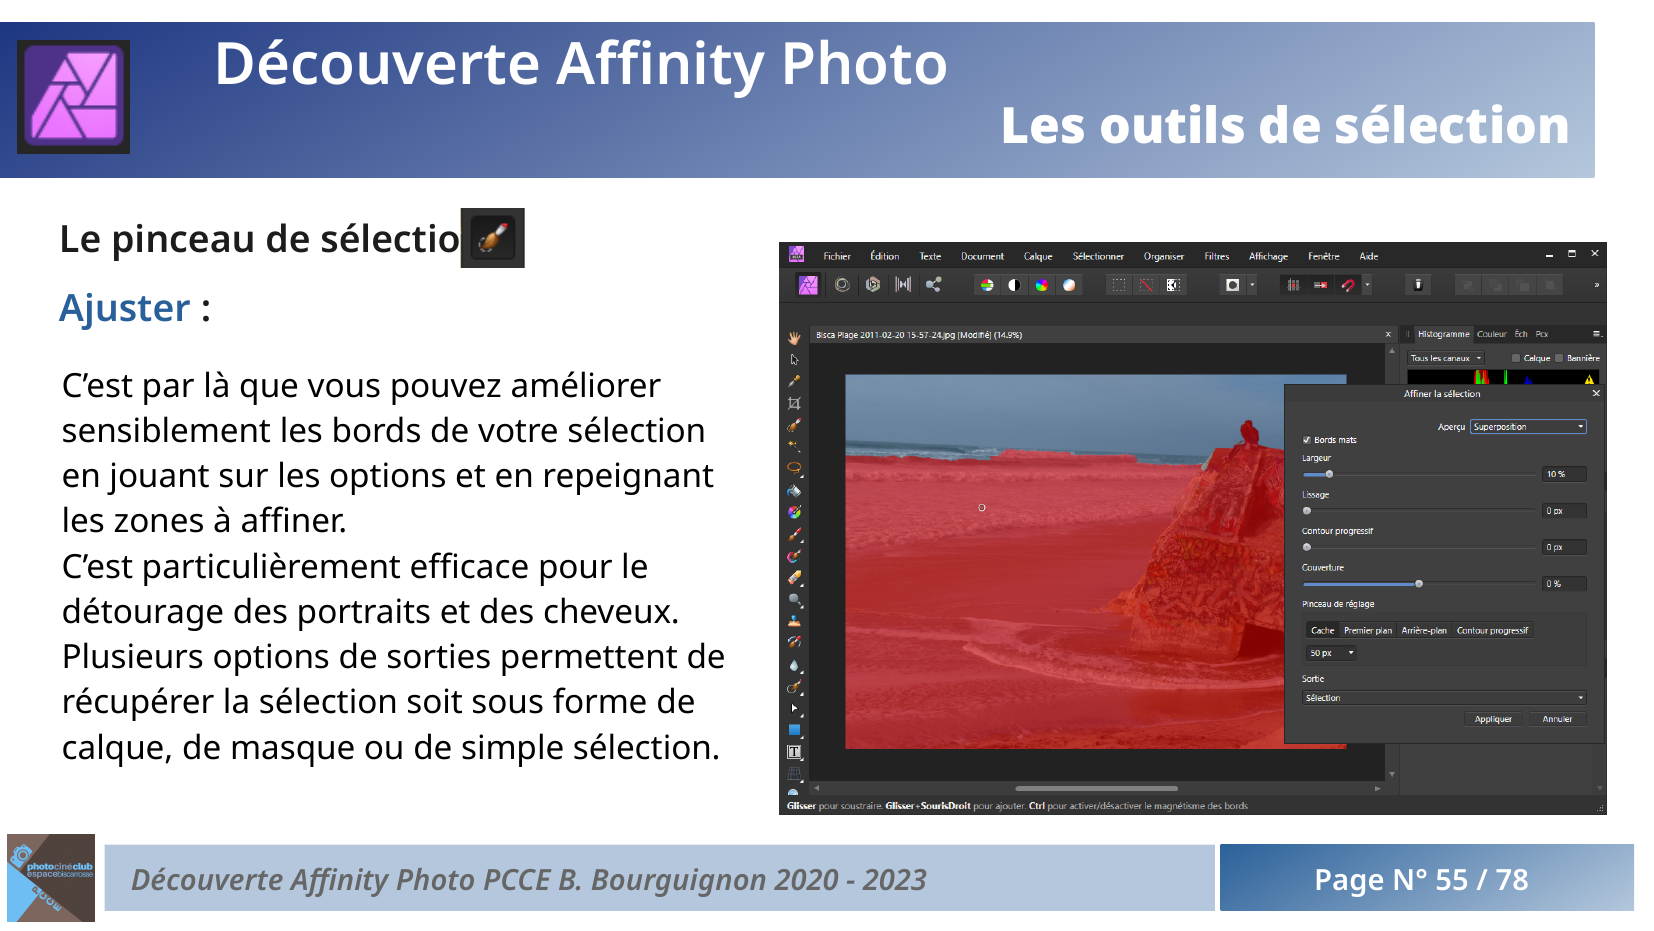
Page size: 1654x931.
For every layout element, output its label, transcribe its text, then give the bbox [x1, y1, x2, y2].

title Les outils de sélection [874, 47, 1571, 158]
picture [17, 40, 130, 154]
picture [7, 834, 95, 922]
text_box C’est par là que vous pouvez améliorer sensiblement les bords de votre sélection en jouant sur les options et en repeignant les zones à affiner. C’est particulièrement efficace pour le détourage des portraits et des cheveux. Plusieurs options de sorties permettent de récupérer la sélection soit sous forme de calque, de masque ou de simple sélection. [46, 354, 756, 815]
picture [779, 242, 1607, 815]
picture [460, 208, 525, 268]
list Le pinceau de sélection : Ajuster : [59, 212, 1565, 820]
